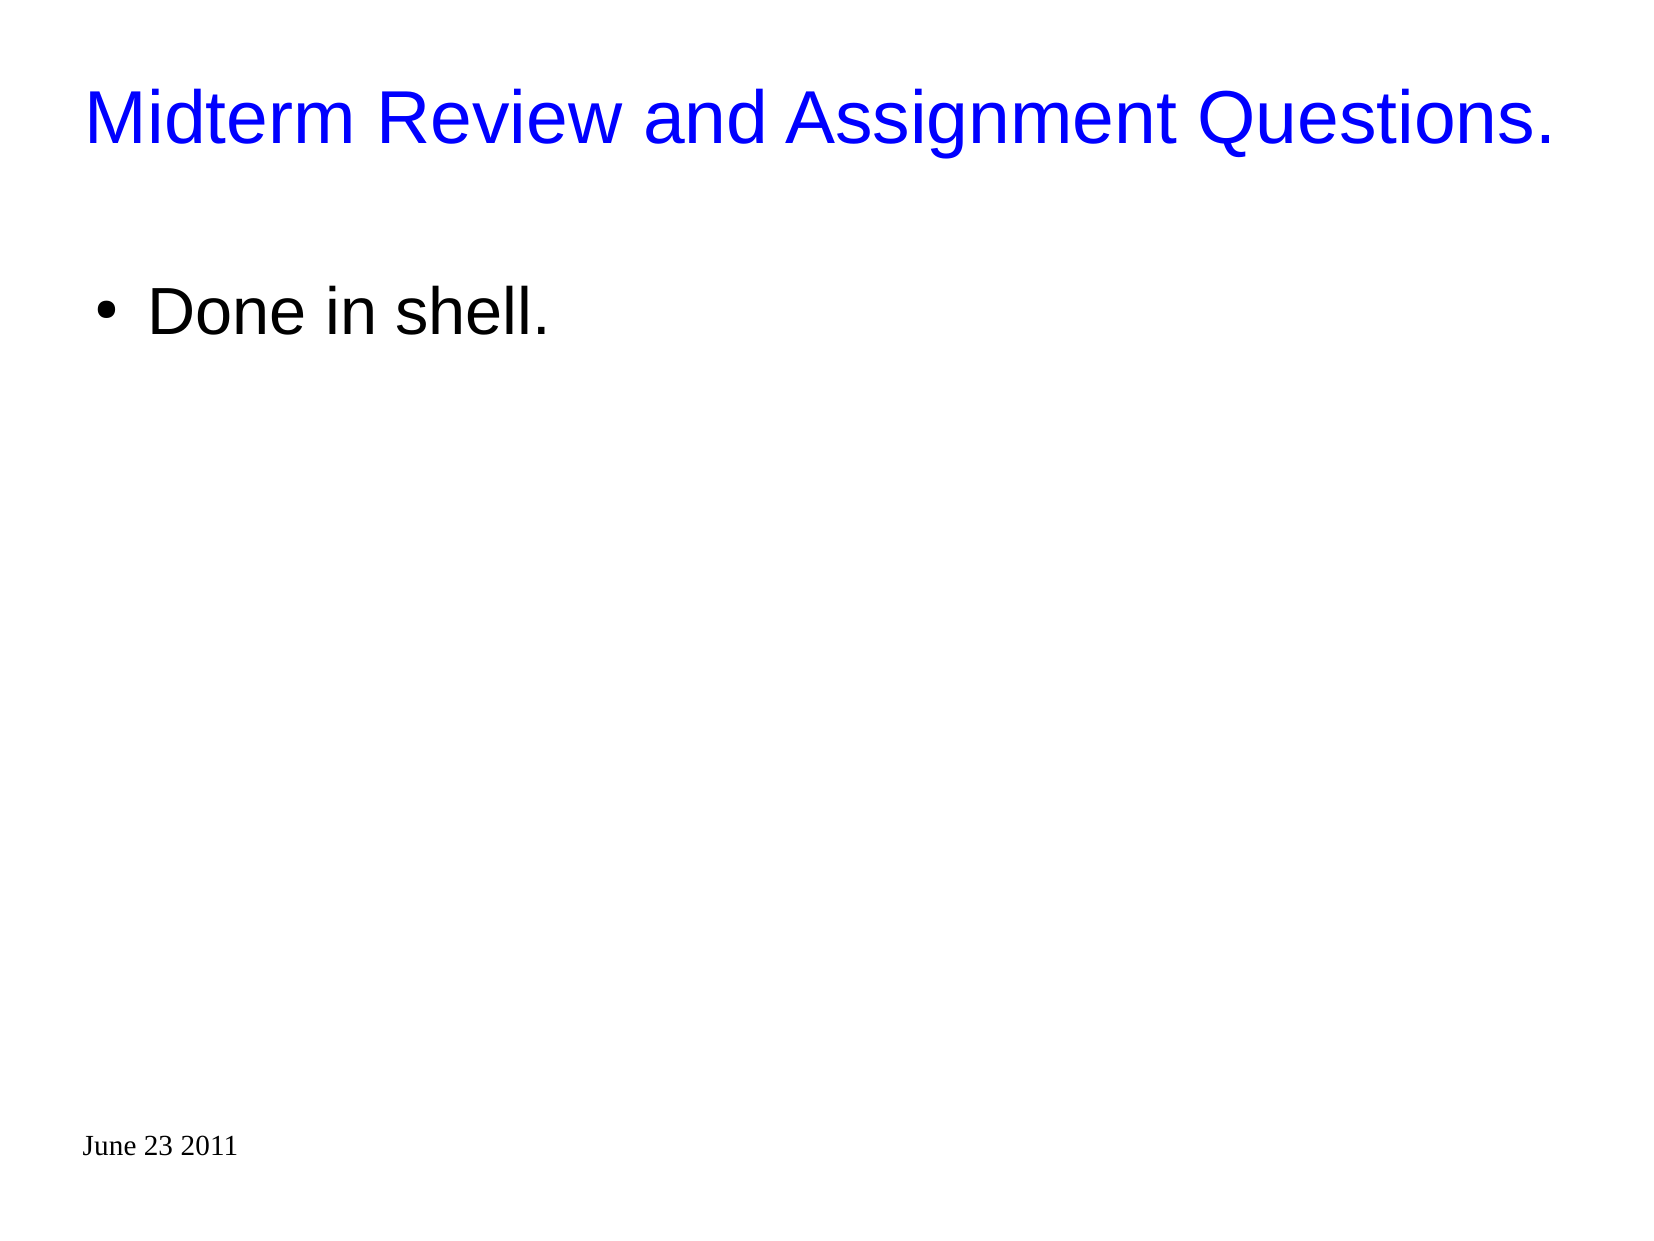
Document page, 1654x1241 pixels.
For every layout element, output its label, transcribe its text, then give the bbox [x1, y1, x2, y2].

list Done in shell. [76, 274, 1565, 1093]
title Midterm Review and Assignment Questions. [76, 58, 1565, 178]
